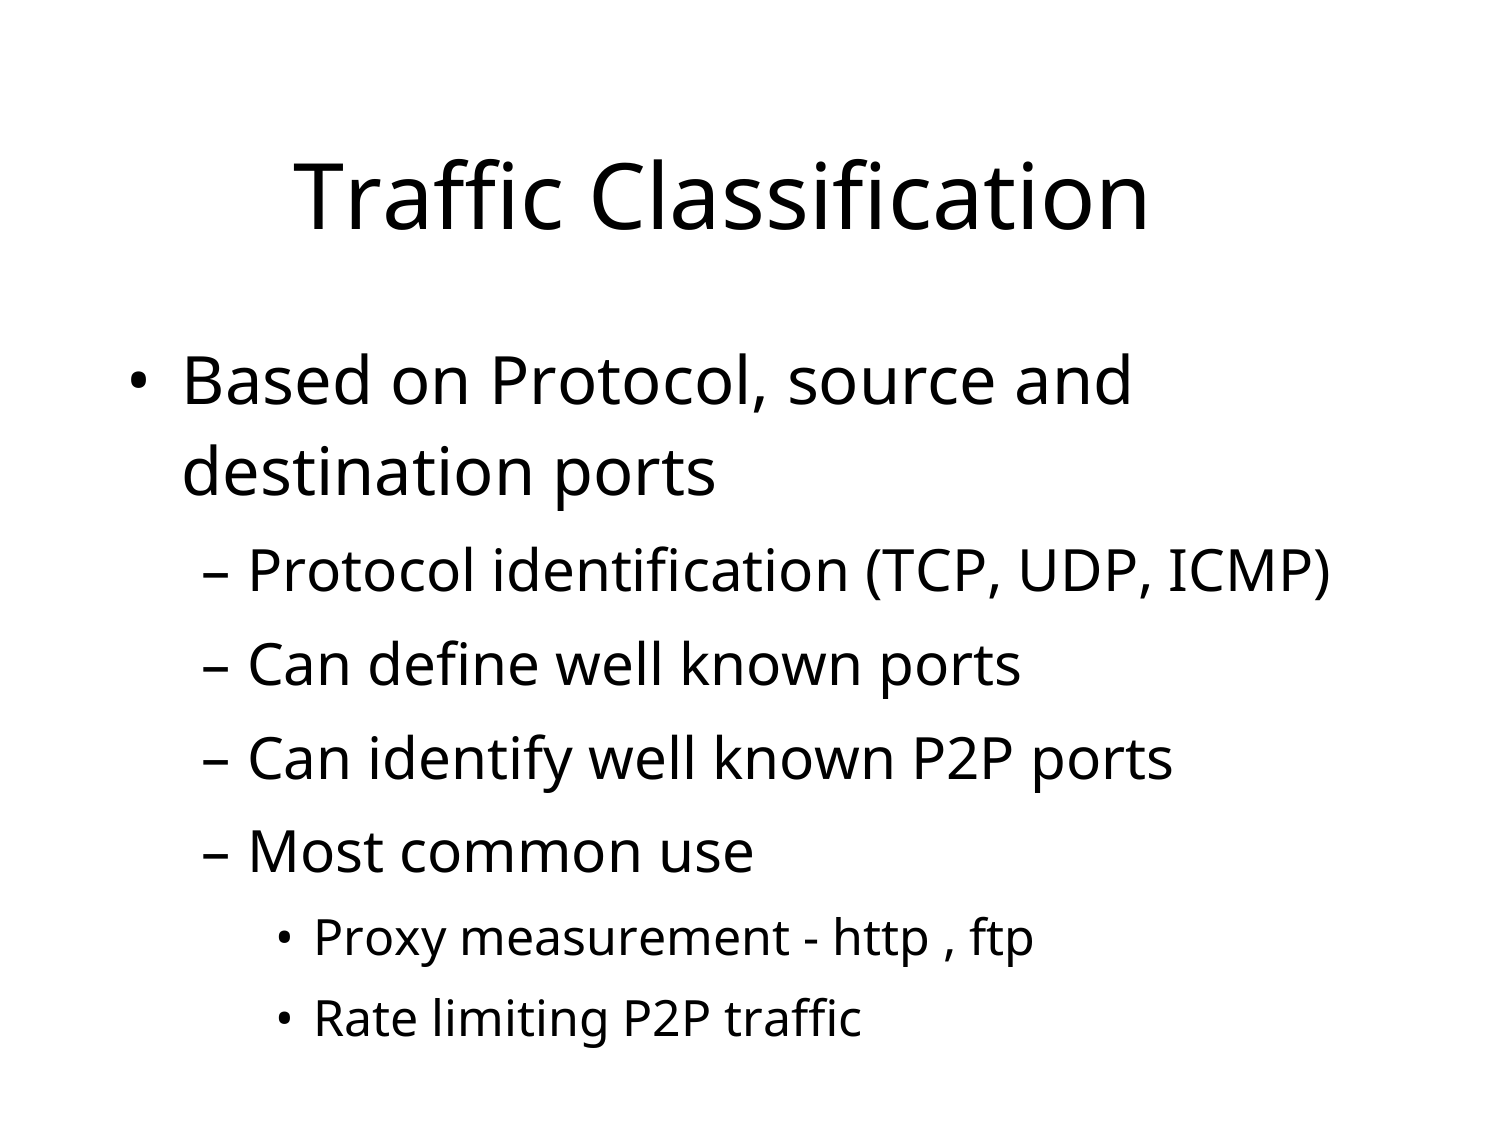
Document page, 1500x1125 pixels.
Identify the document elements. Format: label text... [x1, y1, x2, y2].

list Based on Protocol, source and destination ports Protocol identification (TCP, UDP, ICMP)‏ Can define well known ports Can identify well known P2P ports Most common use Proxy measurement - http , ftp Rate limiting P2P traffic [112, 324, 1388, 1011]
title Traffic Classification [112, 62, 1388, 324]
